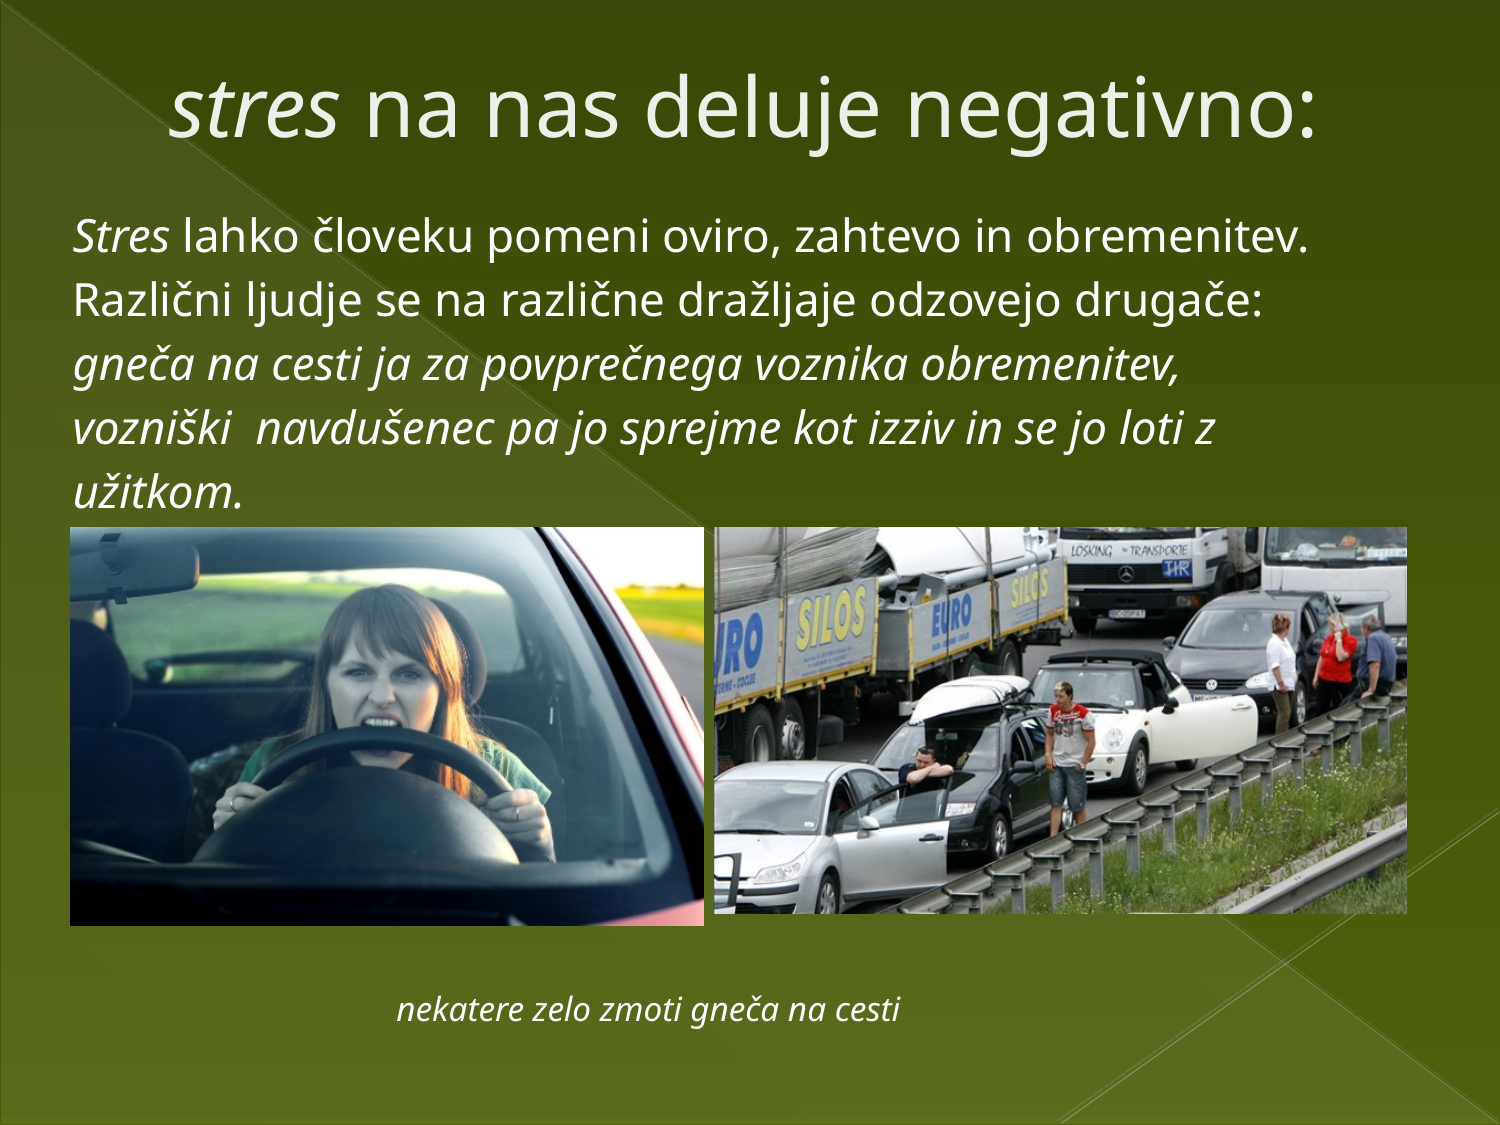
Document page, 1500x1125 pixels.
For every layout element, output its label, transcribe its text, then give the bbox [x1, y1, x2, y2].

list Stres lahko človeku pomeni oviro, zahtevo in obremenitev. Različni ljudje se na različne dražljaje odzovejo drugače: gneča na cesti ja za povprečnega voznika obremenitev, vozniški navdušenec pa jo sprejme kot izziv in se jo loti z užitkom. nekatere zelo zmoti gneča na cesti [46, 199, 1442, 1059]
picture [70, 527, 704, 926]
title stres na nas deluje negativno: [75, 43, 1425, 164]
picture [714, 527, 1407, 914]
